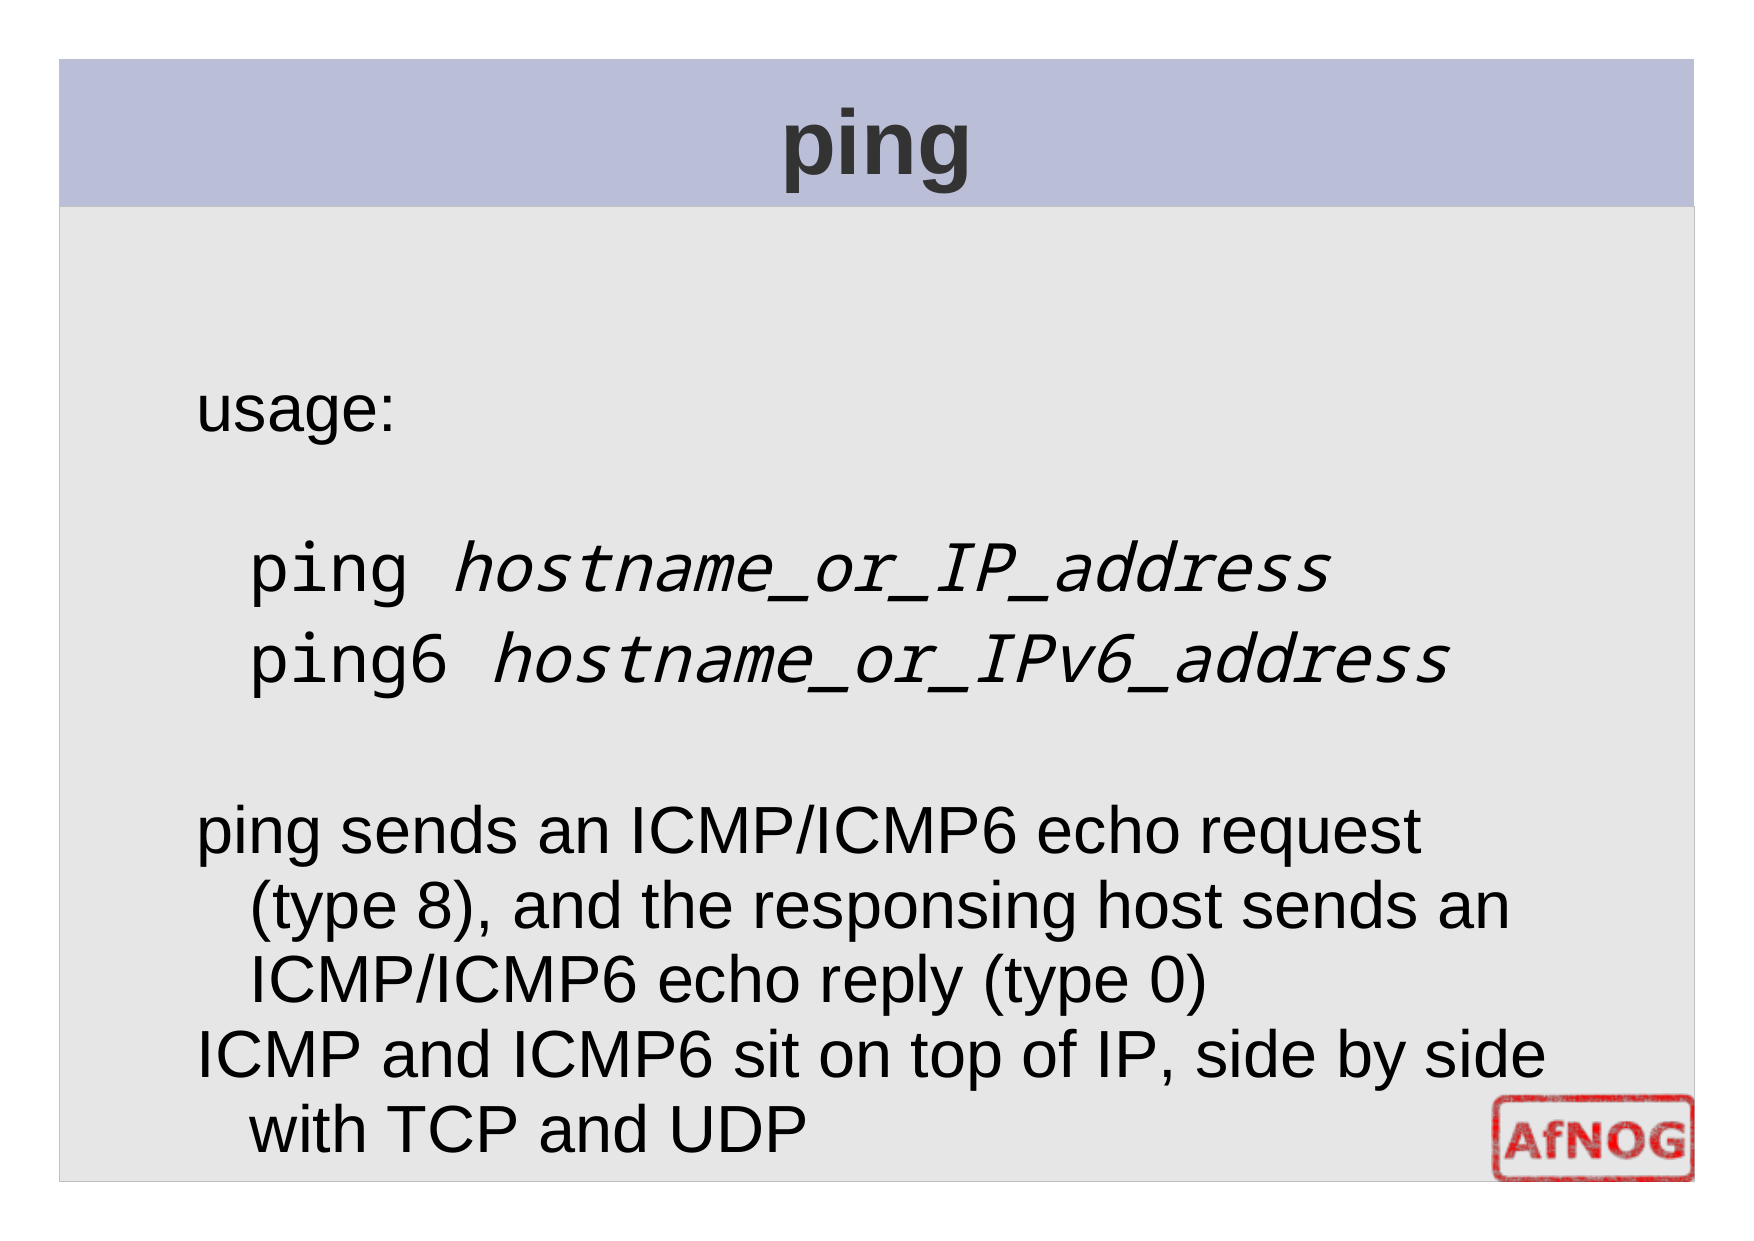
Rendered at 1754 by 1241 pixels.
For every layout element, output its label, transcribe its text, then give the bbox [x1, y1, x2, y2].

list usage: ping hostname_or_IP_address ping6 hostname_or_IPv6_address ping sends an ICMP/ICMP6 echo request (type 8), and the responsing host sends an ICMP/ICMP6 echo reply (type 0) ICMP and ICMP6 sit on top of IP, side by side with TCP and UDP [179, 371, 1576, 1241]
picture [1576, 1092, 1695, 1182]
title ping [59, 48, 1695, 237]
